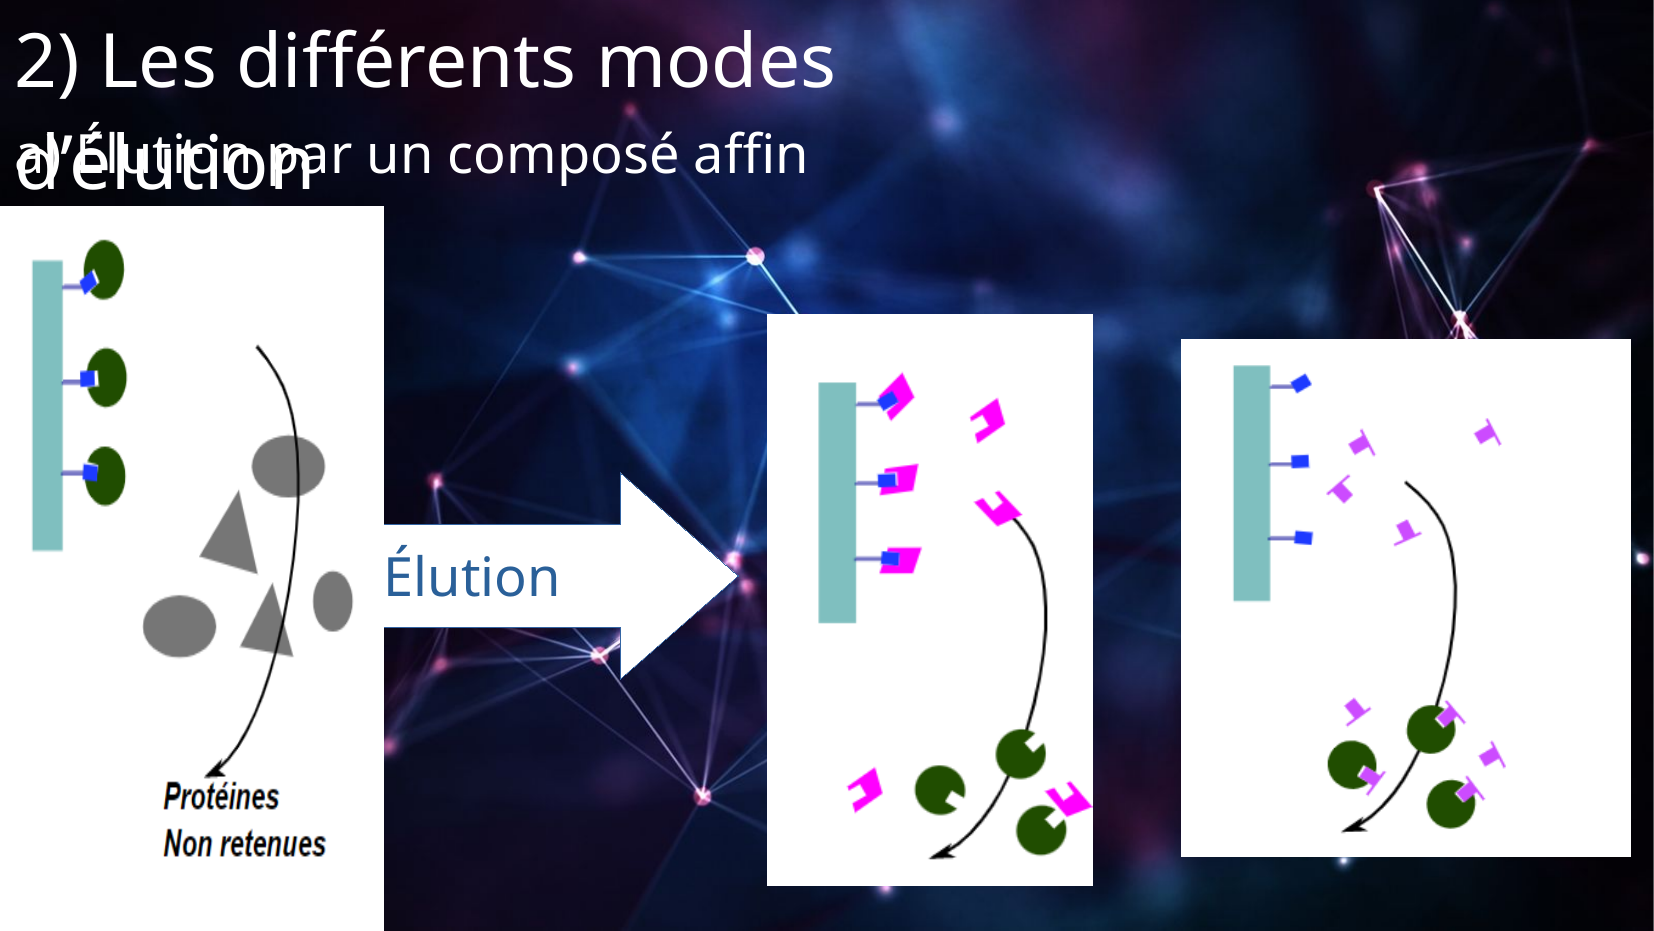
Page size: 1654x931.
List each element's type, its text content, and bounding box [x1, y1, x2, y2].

text_box 2) Les différents modes d’élution [0, 0, 1123, 109]
picture [0, 0, 1654, 931]
text_box Élution [384, 472, 739, 680]
text_box a) Élution par un composé affin [0, 108, 827, 191]
